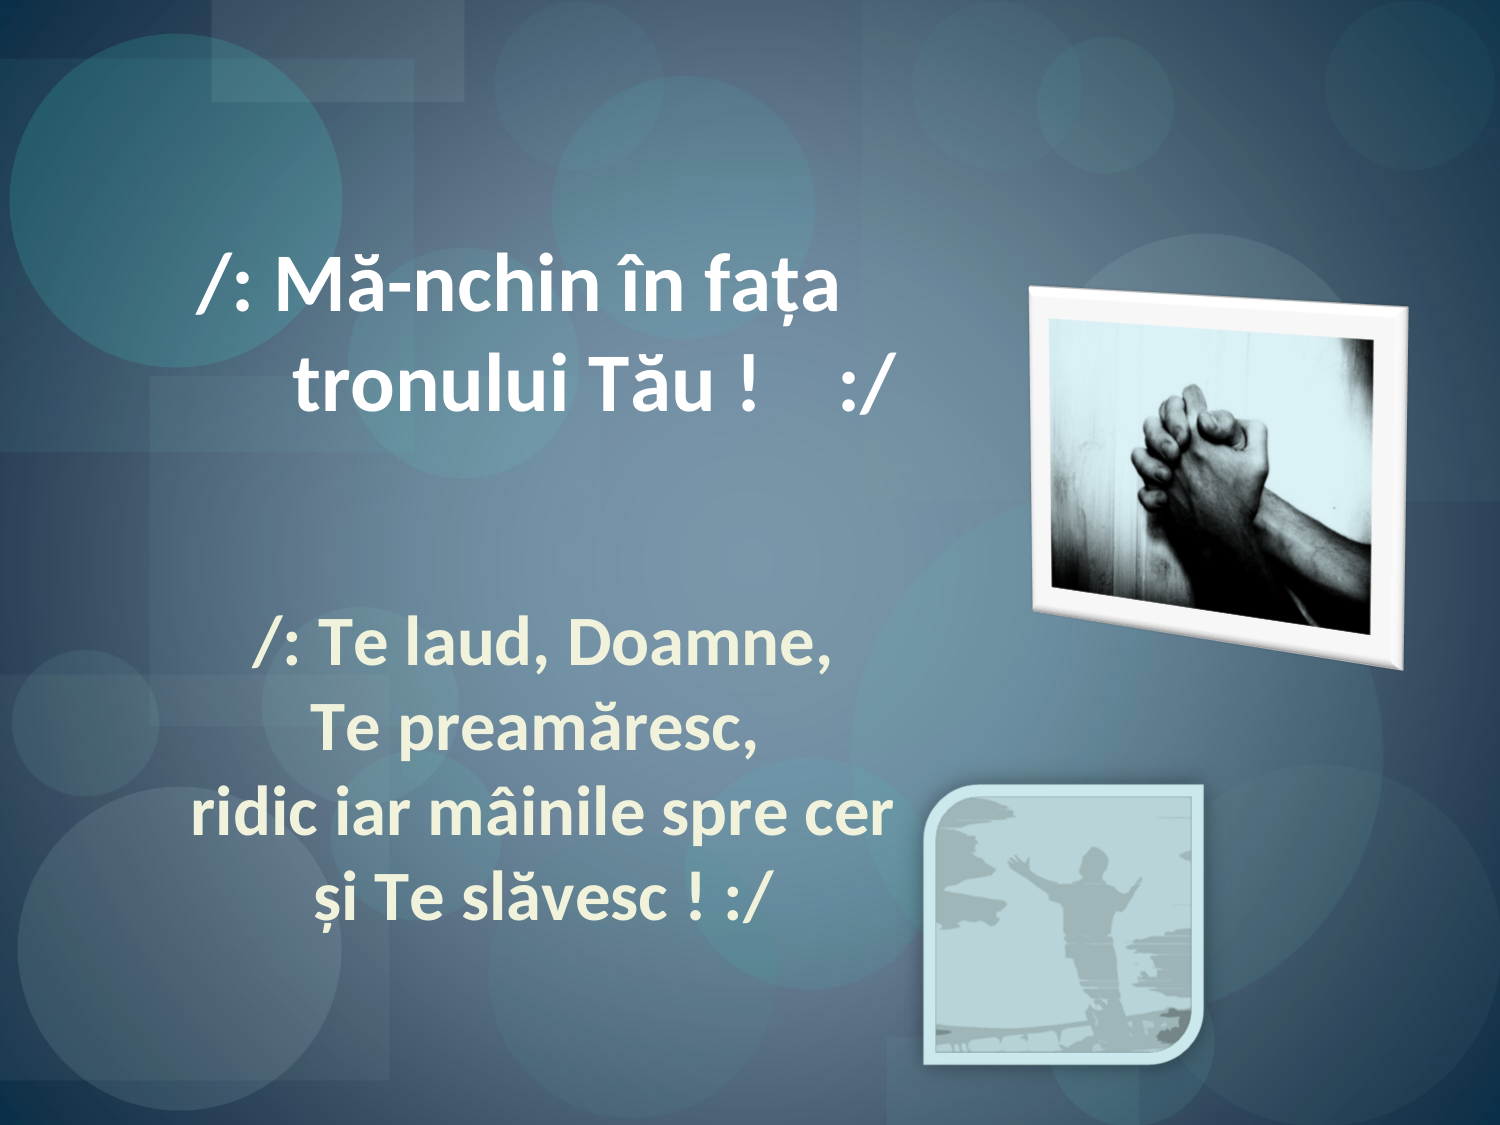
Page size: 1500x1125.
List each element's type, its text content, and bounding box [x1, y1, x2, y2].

text_box /: Te laud, Doamne, Te preamăresc, ridic iar mâinile spre cer şi Te slăvesc ! :/ [93, 587, 994, 943]
text_box /: Mă-nchin în faţa tronului Tău ! :/ [0, 220, 1051, 436]
picture [0, 0, 1500, 1125]
